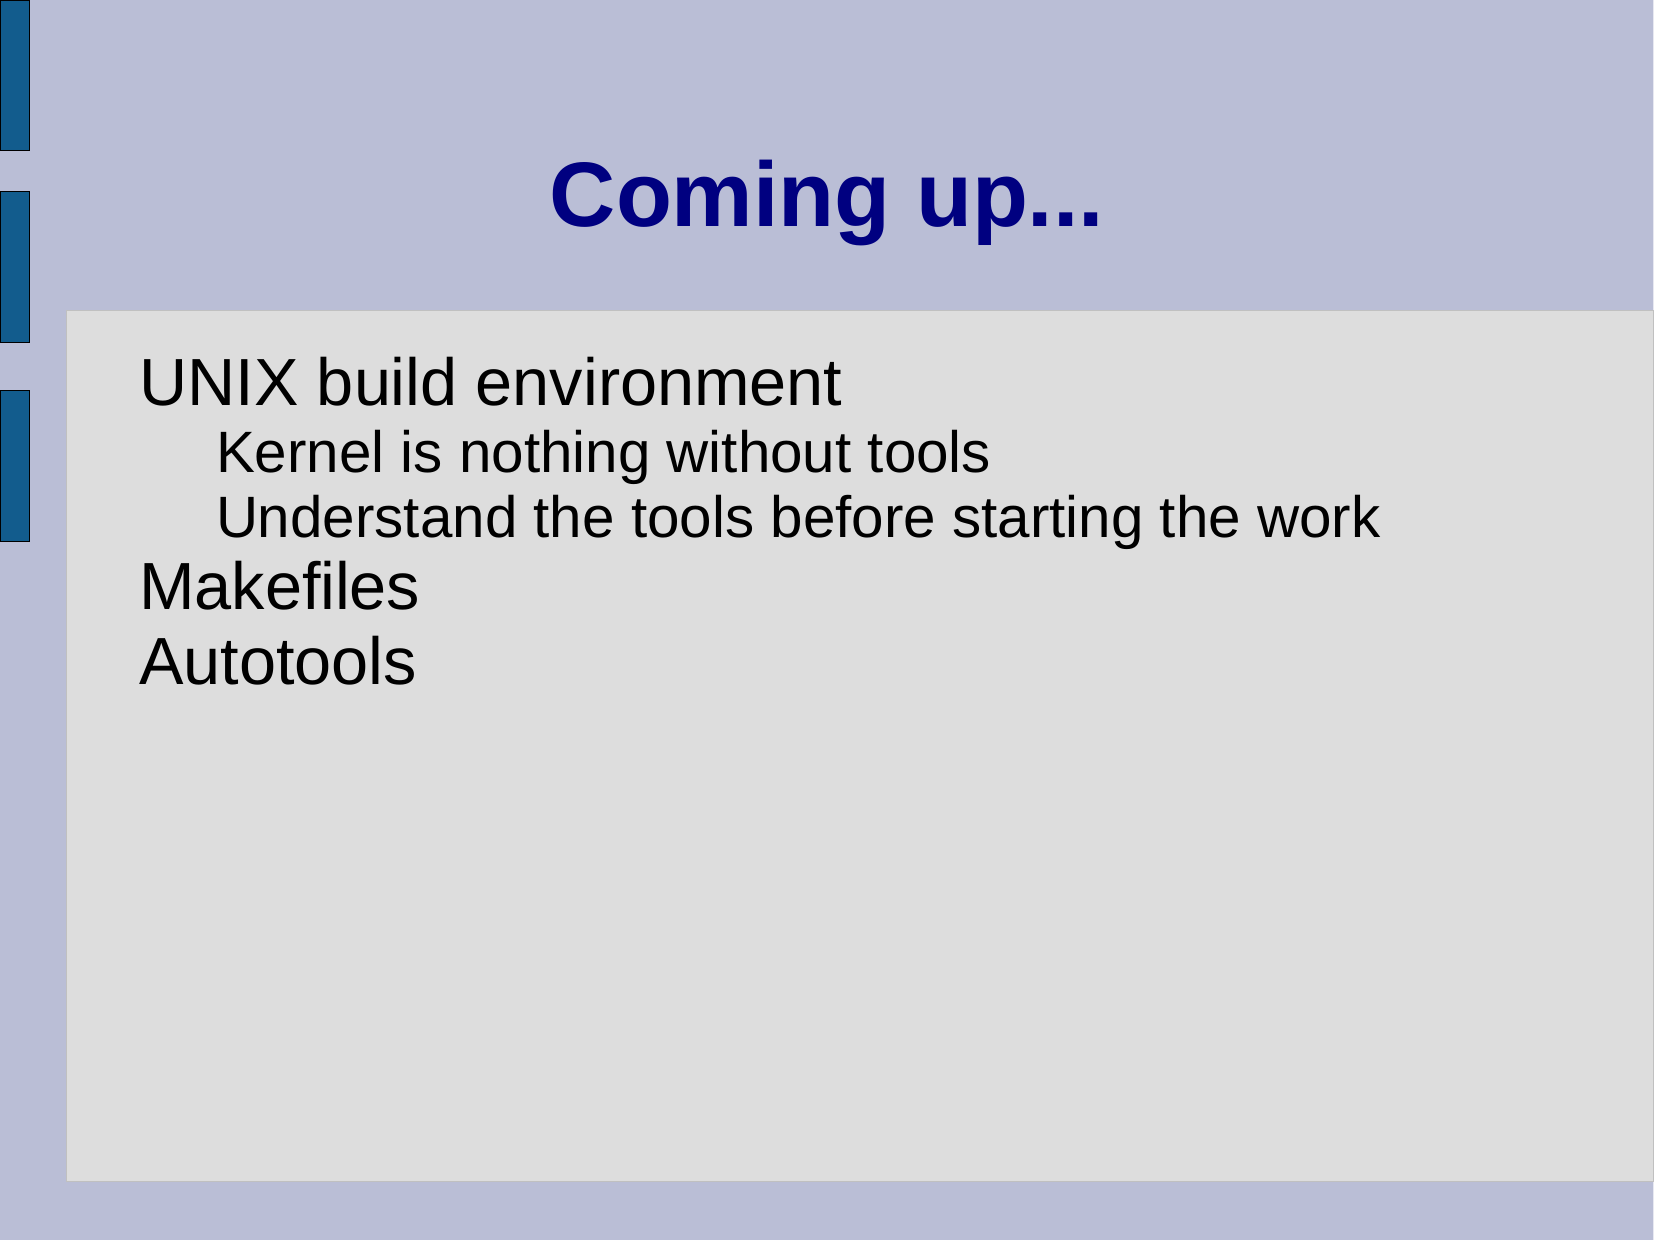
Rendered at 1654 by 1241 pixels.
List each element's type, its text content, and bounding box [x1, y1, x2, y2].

list UNIX build environment Kernel is nothing without tools Understand the tools before starting the work Makefiles Autotools [121, 344, 1534, 1112]
title Coming up... [121, 98, 1534, 291]
